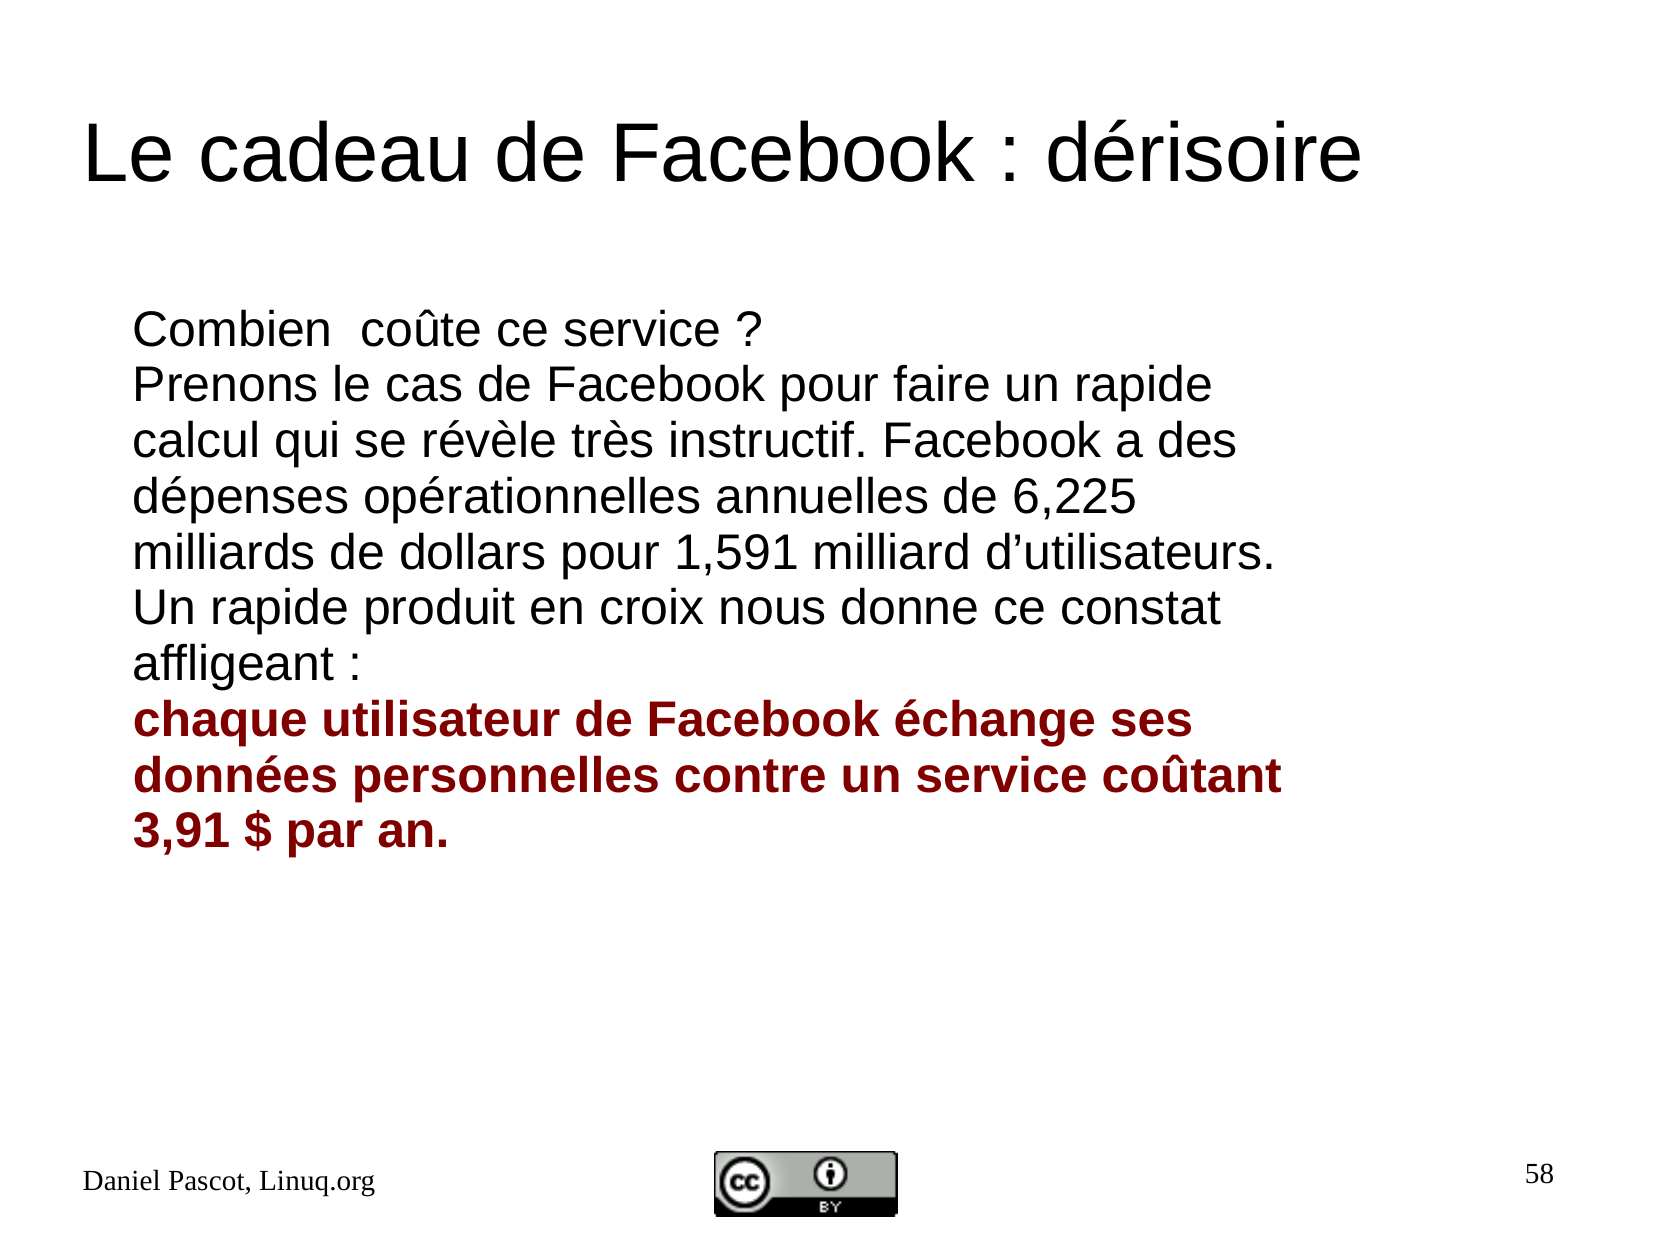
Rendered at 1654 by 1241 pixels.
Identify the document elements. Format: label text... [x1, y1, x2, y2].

text_box Combien coûte ce service ? Prenons le cas de Facebook pour faire un rapide calcul qui se révèle très instructif. Facebook a des dépenses opérationnelles annuelles de 6,225 milliards de dollars pour 1,591 milliard d’utilisateurs. Un rapide produit en croix nous donne ce constat affligeant : chaque utilisateur de Facebook échange ses données personnelles contre un service coûtant 3,91 $ par an. [118, 293, 1300, 969]
picture [714, 1151, 898, 1217]
title Le cadeau de Facebook : dérisoire [82, 49, 1571, 257]
